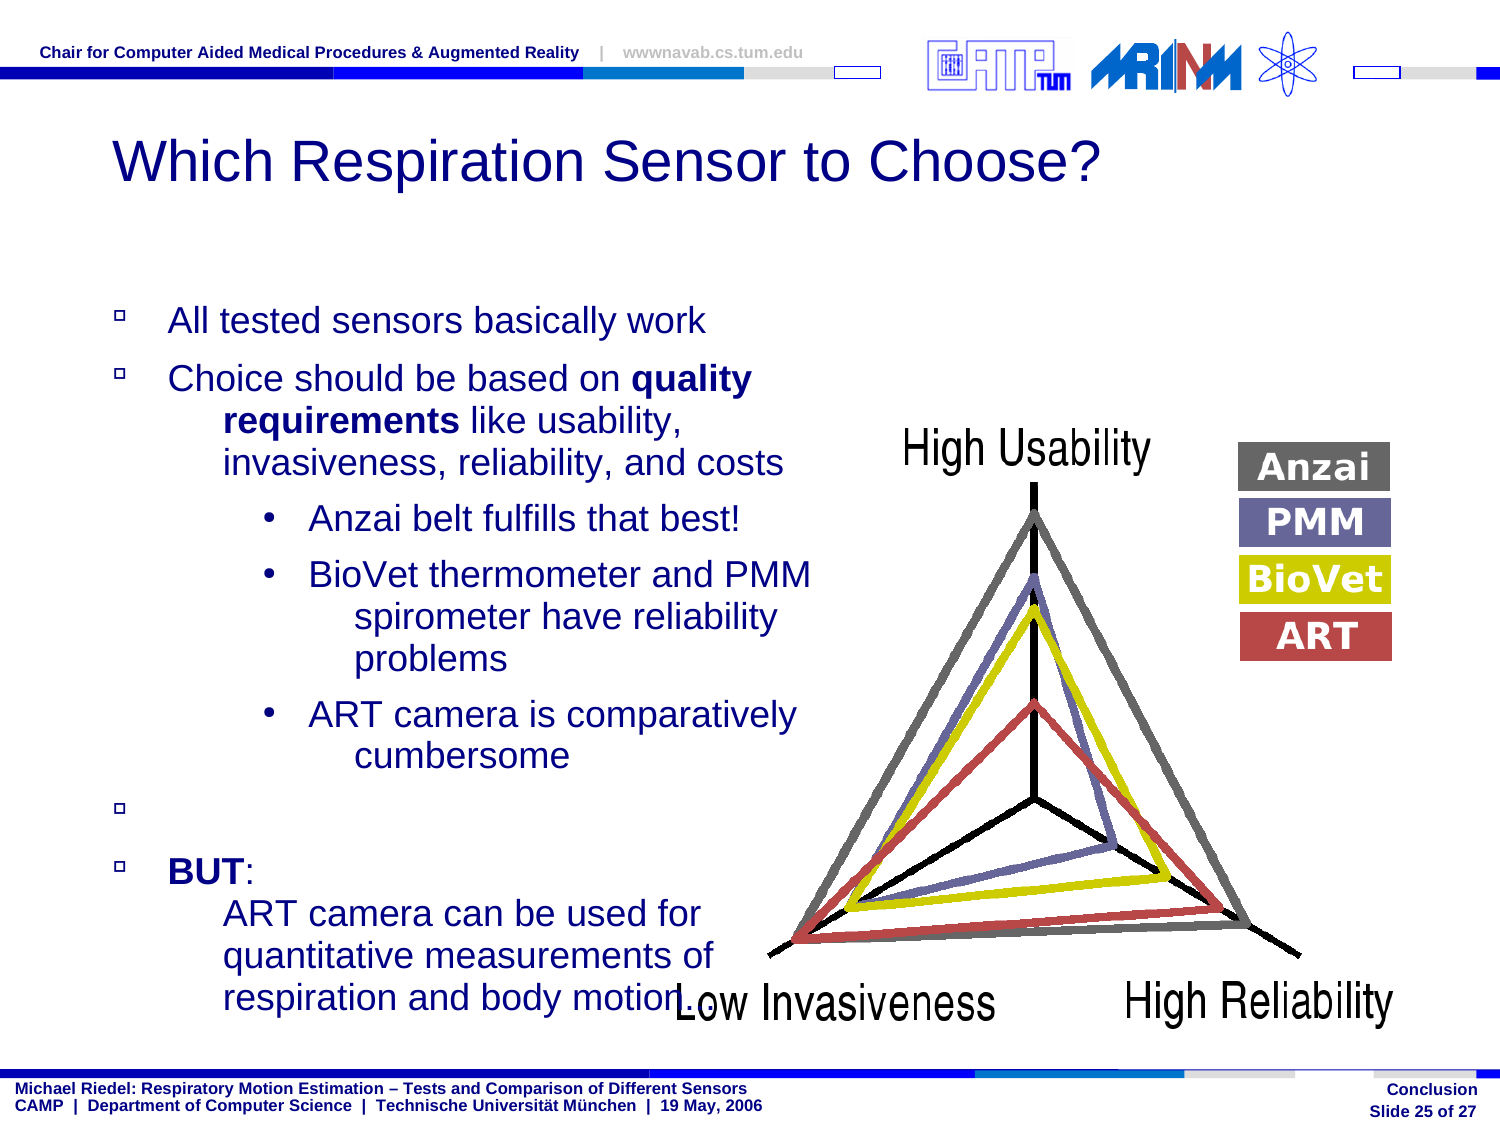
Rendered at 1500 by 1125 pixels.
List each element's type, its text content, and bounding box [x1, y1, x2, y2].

picture [1258, 31, 1317, 97]
picture [615, 394, 1441, 1055]
text_box Conclusion [1371, 1073, 1493, 1107]
picture [923, 37, 1074, 95]
title Which Respiration Sensor to Choose? [112, 112, 1387, 276]
list All tested sensors basically work Choice should be based on quality requirements like usability, invasiveness, reliability, and costs Anzai belt fulfills that best! BioVet thermometer and PMM spirometer have reliability problems ART camera is comparatively cumbersome BUT: ART camera can be used for quantitative measurements of respiration and body motion... [112, 299, 826, 1037]
